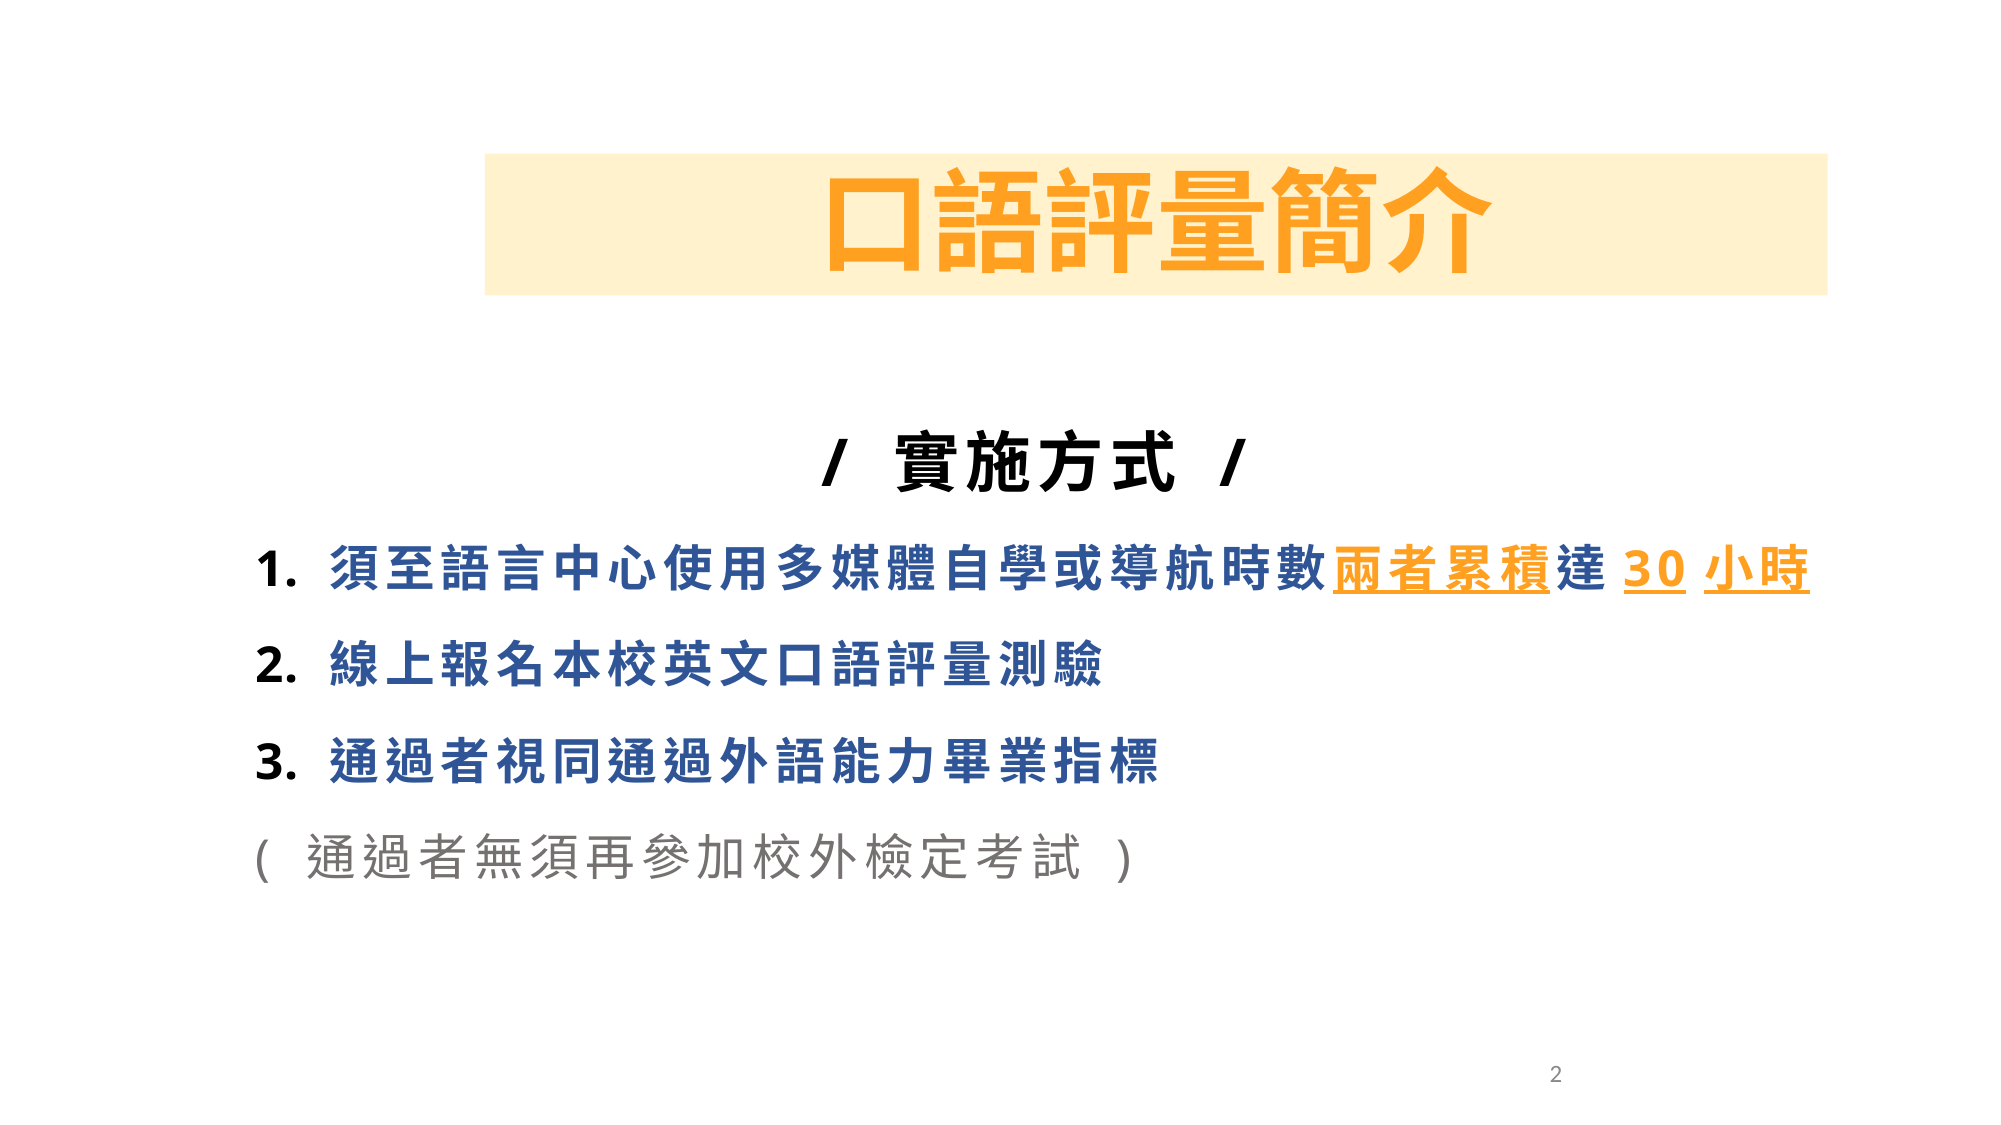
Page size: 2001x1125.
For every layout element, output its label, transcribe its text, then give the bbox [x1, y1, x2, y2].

text_box 2 [1534, 1042, 1985, 1103]
title 口語評量簡介 [484, 153, 1828, 296]
subtitle / 實施方式 / 須至語言中心使用多媒體自學或導航時數兩者累積達30小時 線上報名本校英文口語評量測驗 通過者視同通過外語能力畢業指標 ( 通過者無須再參加校外檢定考試 ) [240, 413, 1828, 915]
